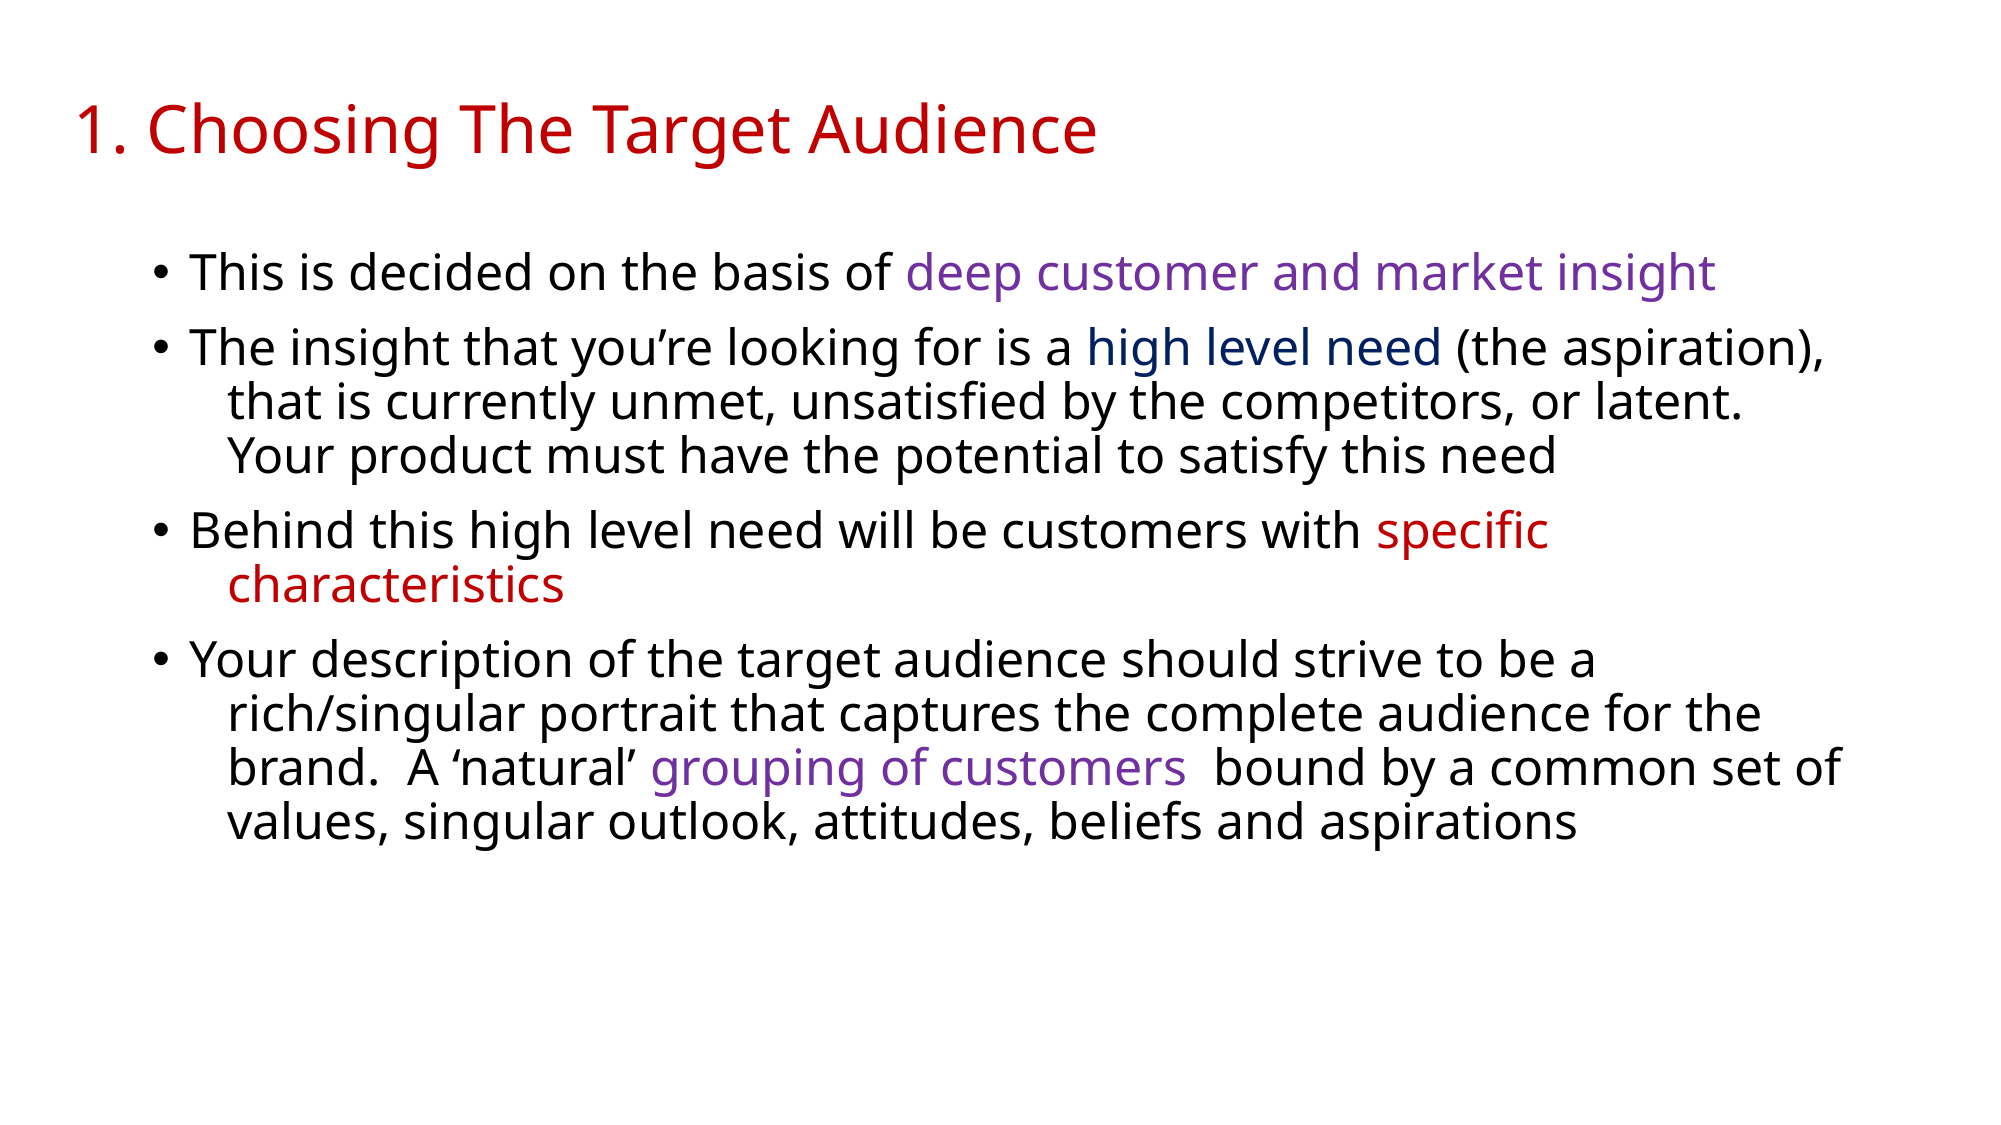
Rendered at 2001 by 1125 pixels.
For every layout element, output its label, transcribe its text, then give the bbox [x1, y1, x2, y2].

list This is decided on the basis of deep customer and market insight The insight that you’re looking for is a high level need (the aspiration), that is currently unmet, unsatisfied by the competitors, or latent. Your product must have the potential to satisfy this need Behind this high level need will be customers with specific characteristics Your description of the target audience should strive to be a rich/singular portrait that captures the complete audience for the brand. A ‘natural’ grouping of customers bound by a common set of values, singular outlook, attitudes, beliefs and aspirations [137, 240, 1863, 955]
title 1. Choosing The Target Audience [58, 22, 1784, 241]
